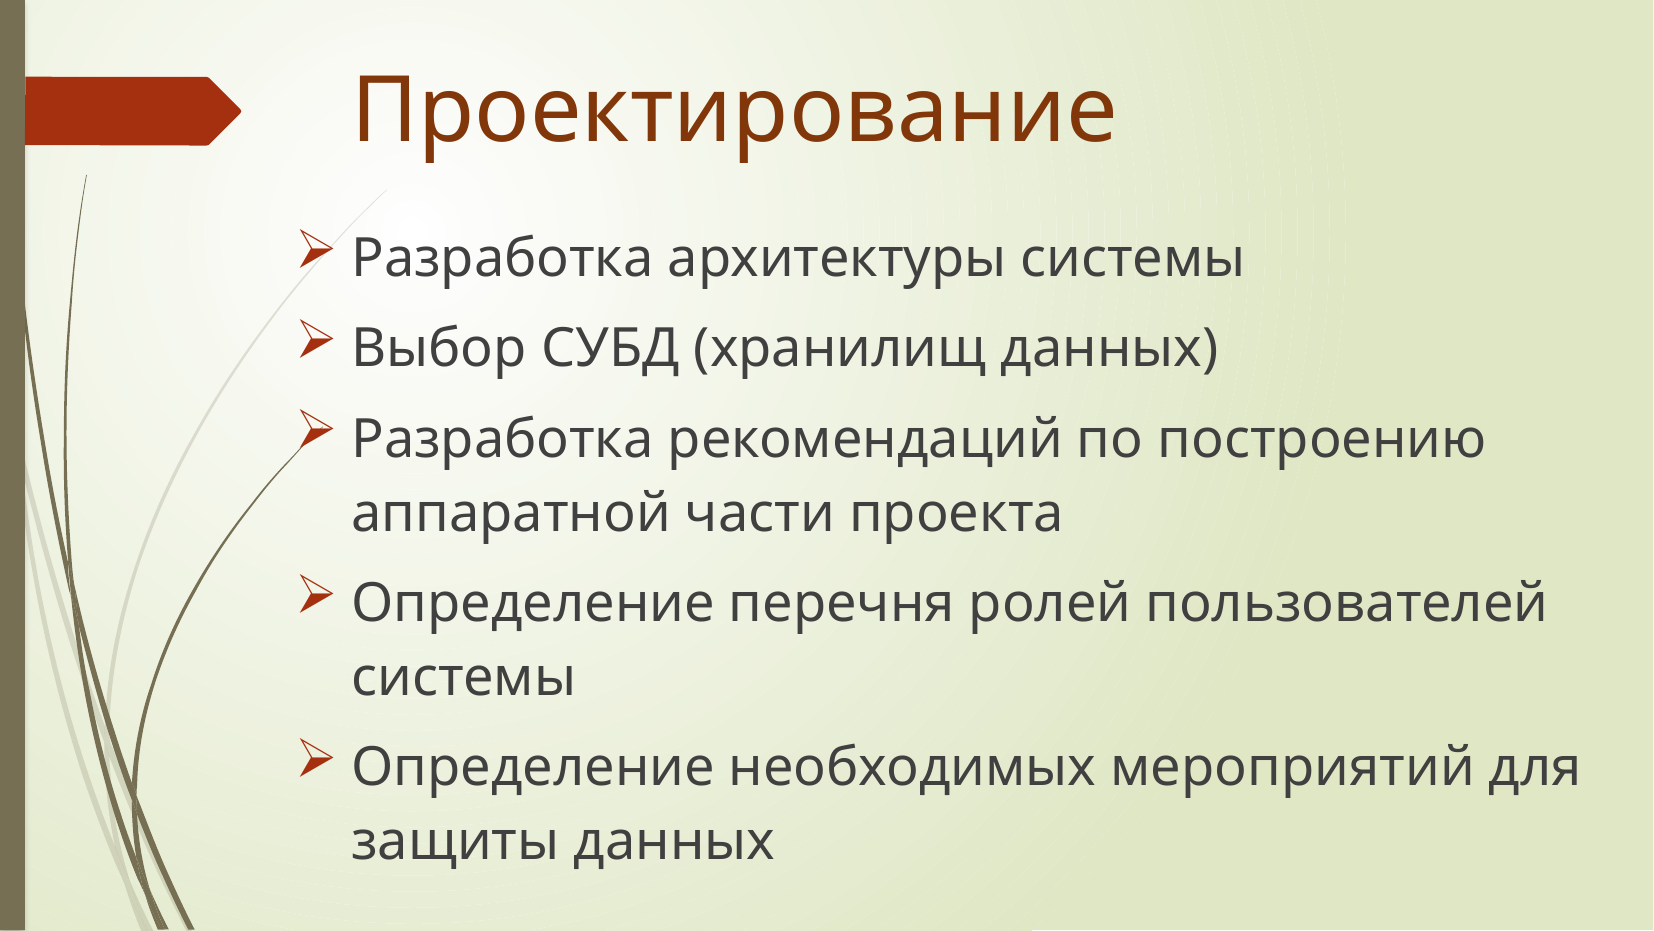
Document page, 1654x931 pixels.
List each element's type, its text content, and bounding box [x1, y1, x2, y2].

title Проектирование [351, 29, 1561, 184]
text_box Разработка архитектуры системы Выбор СУБД (хранилищ данных) Разработка рекомендаций по построению аппаратной части проекта Определение перечня ролей пользователей системы Определение необходимых мероприятий для защиты данных [295, 218, 1595, 818]
